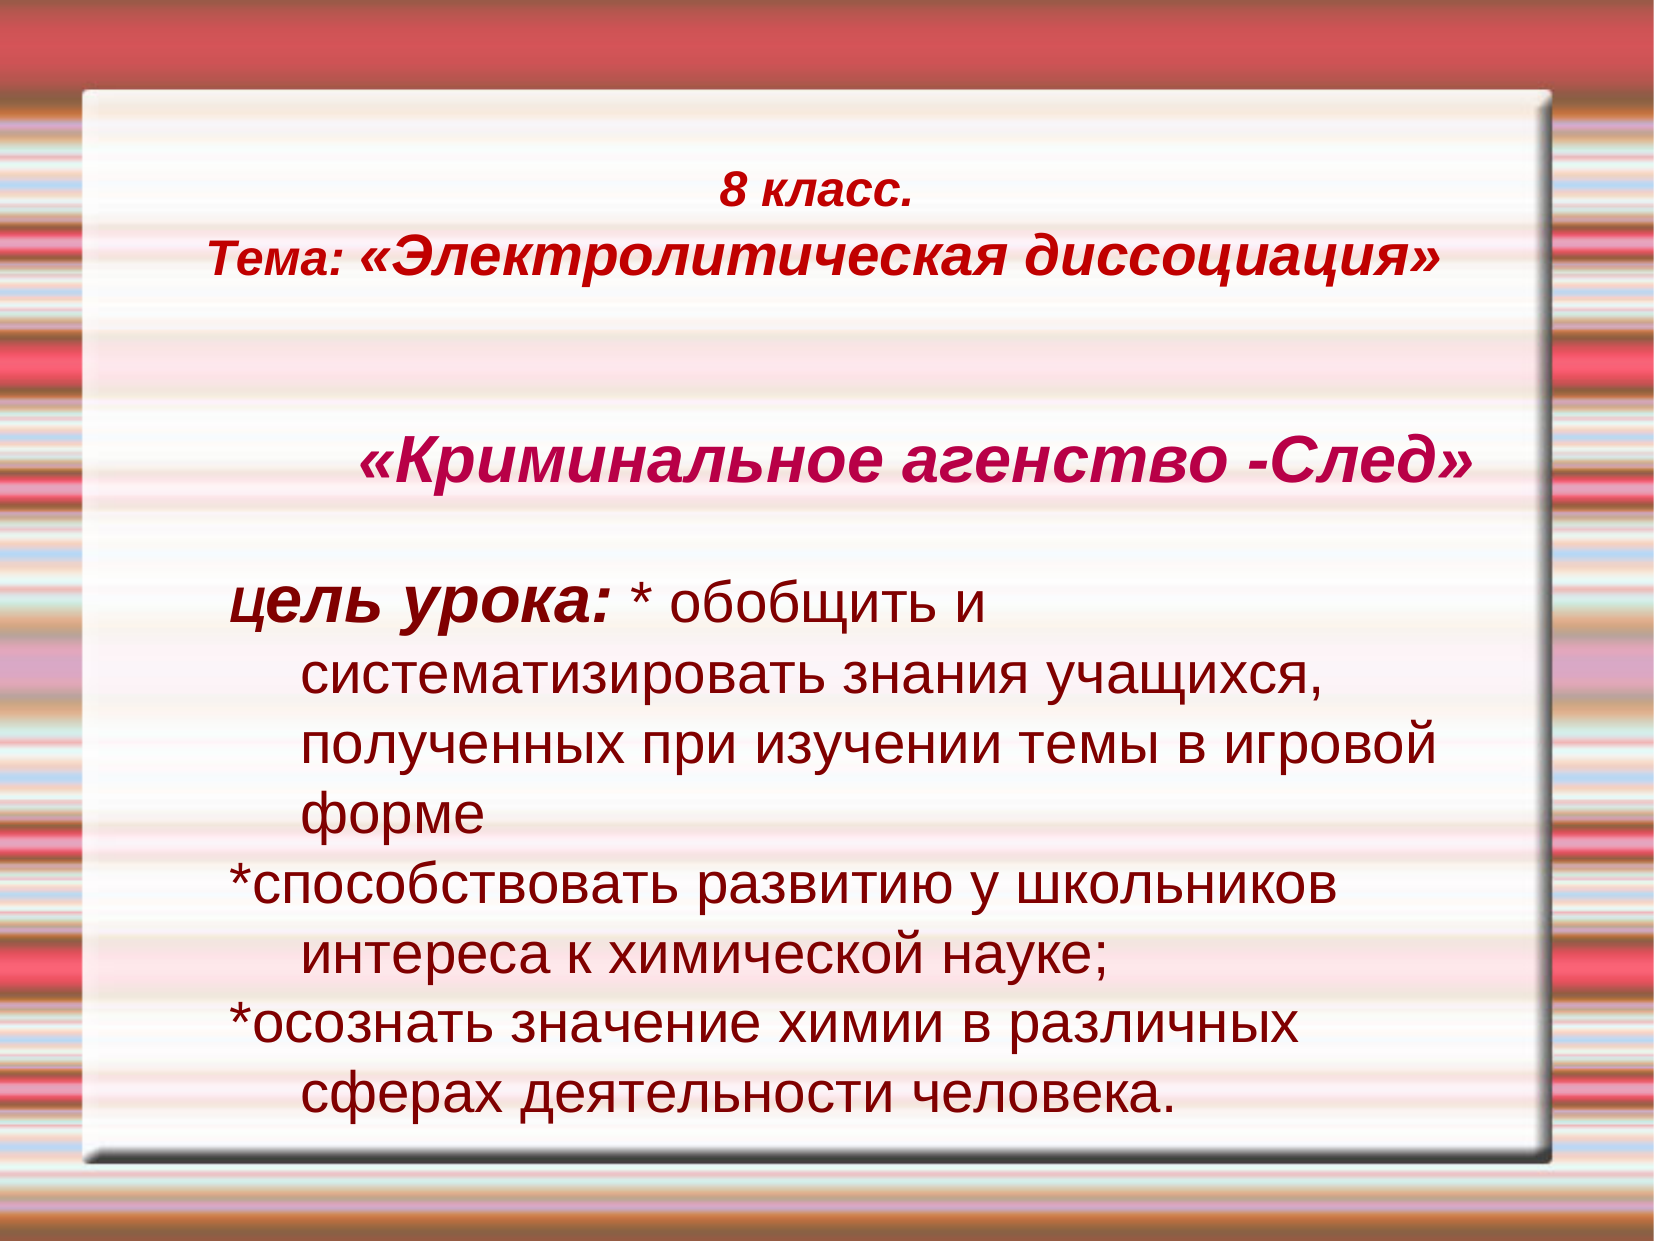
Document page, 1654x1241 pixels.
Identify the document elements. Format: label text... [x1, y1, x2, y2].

list «Криминальное агенство -След» Цель урока: * обобщить и систематизировать знания учащихся, полученных при изучении темы в игровой форме *способствовать развитию у школьников интереса к химической науке; *осознать значение химии в различных сферах деятельности человека. [134, 295, 1516, 1176]
title 8 класс. Тема: «Электролитическая диссоциация» [118, 118, 1531, 326]
